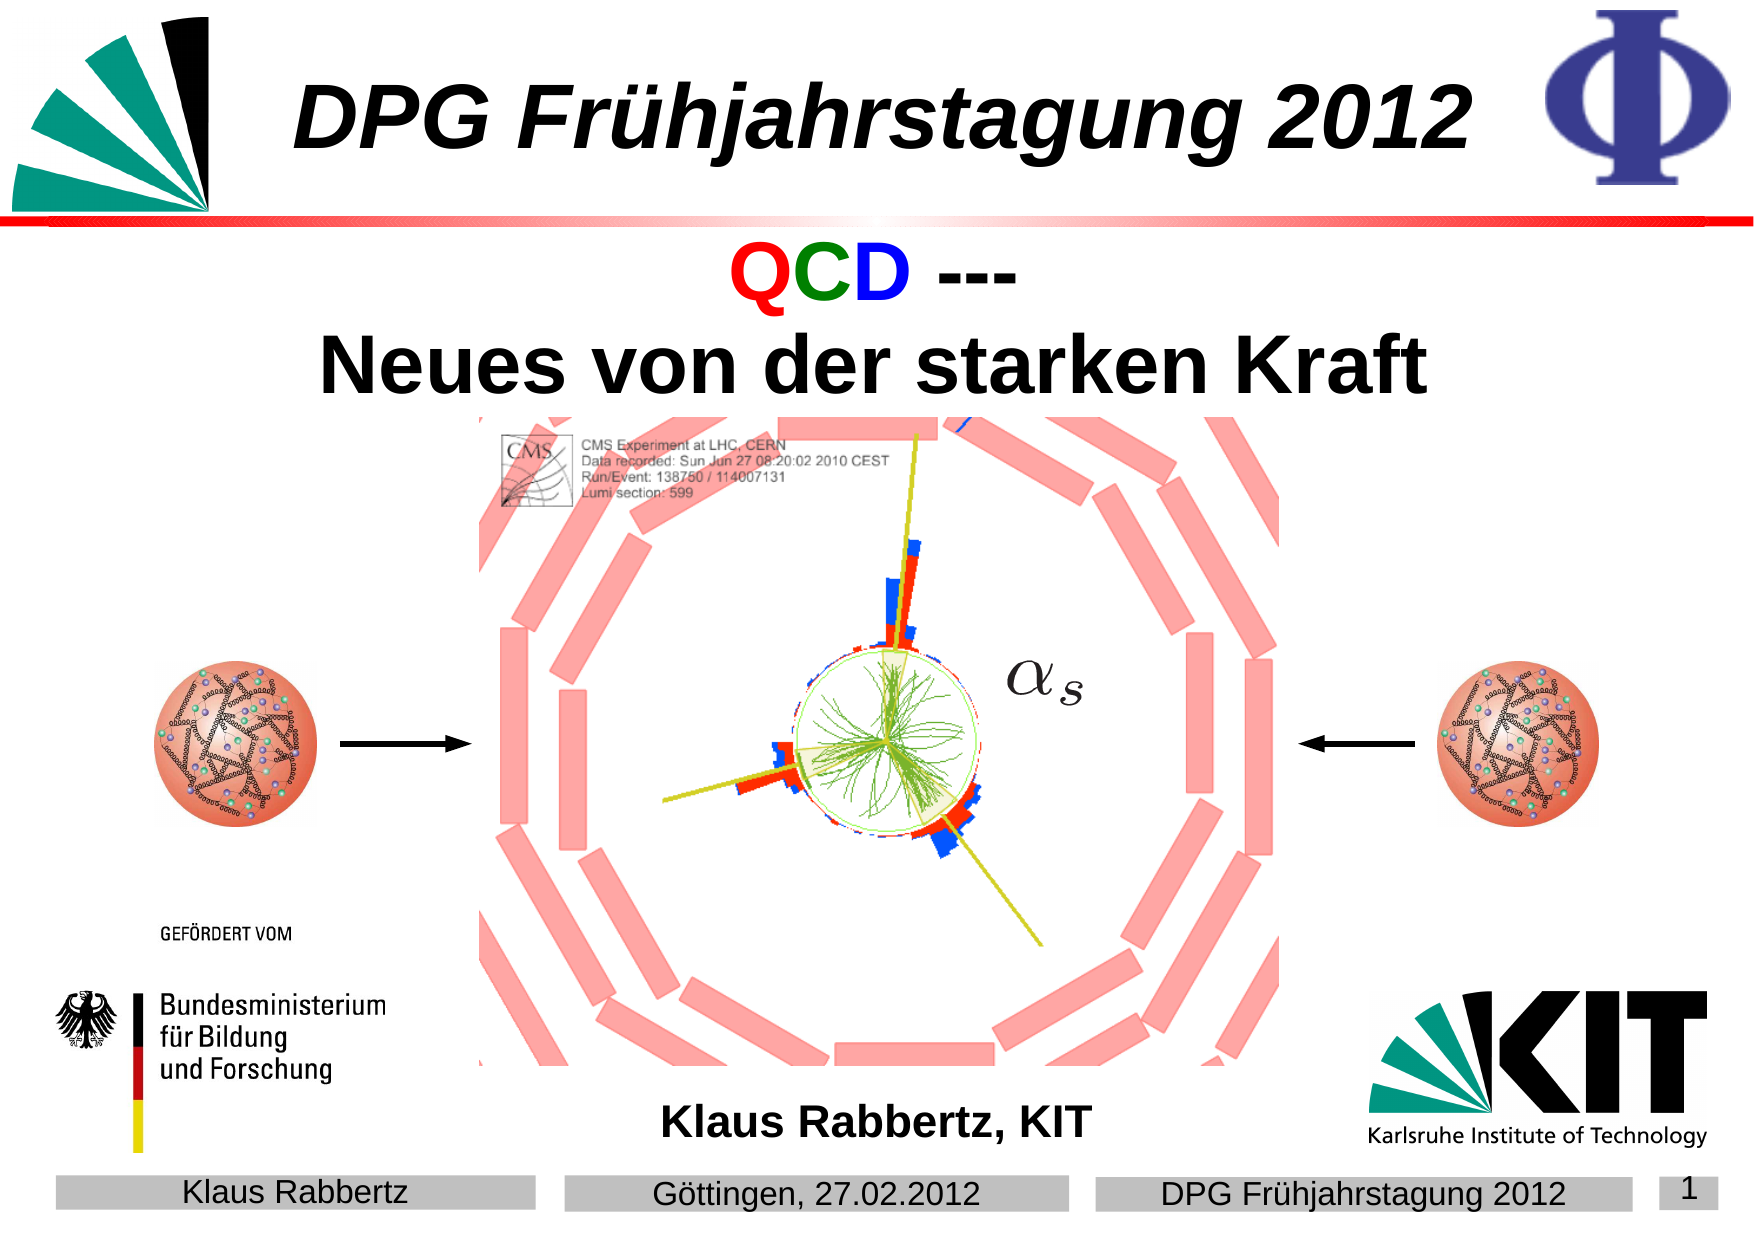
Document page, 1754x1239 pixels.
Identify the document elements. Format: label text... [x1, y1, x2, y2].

picture [55, 923, 385, 1153]
picture [1437, 661, 1599, 827]
title DPG Frühjahrstagung 2012 [263, 27, 1505, 207]
text_box Klaus Rabbertz, KIT [648, 1089, 1106, 1154]
picture [12, 17, 209, 214]
text_box QCD --- Neues von der starken Kraft [306, 219, 1447, 417]
picture [1545, 10, 1731, 185]
picture [154, 661, 317, 827]
picture [1369, 991, 1707, 1148]
picture [479, 417, 1279, 1066]
